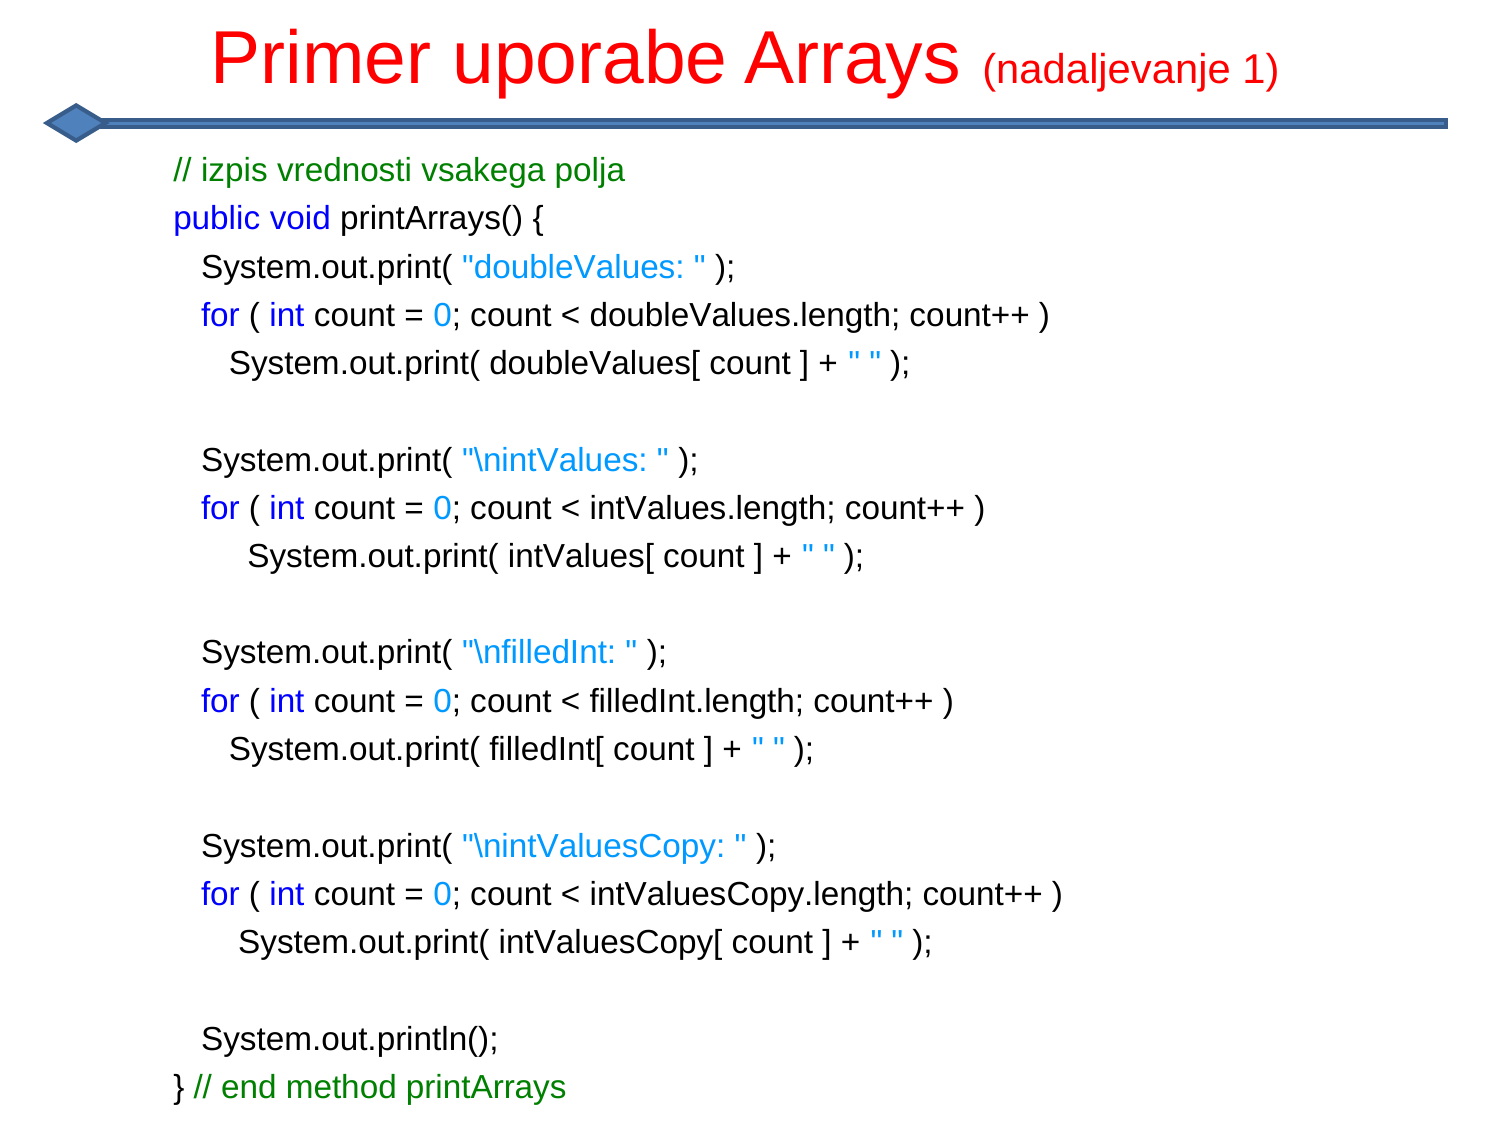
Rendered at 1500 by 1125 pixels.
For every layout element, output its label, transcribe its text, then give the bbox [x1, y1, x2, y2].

title Primer uporabe Arrays (nadaljevanje 1) [70, 0, 1421, 108]
text_box // izpis vrednosti vsakega polja public void printArrays() { System.out.print( "doubleValues: " ); for ( int count = 0; count < doubleValues.length; count++ ) System.out.print( doubleValues[ count ] + " " ); System.out.print( "\nintValues: " ); for ( int count = 0; count < intValues.length; count++ ) System.out.print( intValues[ count ] + " " ); System.out.print( "\nfilledInt: " ); for ( int count = 0; count < filledInt.length; count++ ) System.out.print( filledInt[ count ] + " " ); System.out.print( "\nintValuesCopy: " ); for ( int count = 0; count < intValuesCopy.length; count++ ) System.out.print( intValuesCopy[ count ] + " " ); System.out.println(); } // end method printArrays [93, 140, 1232, 1041]
